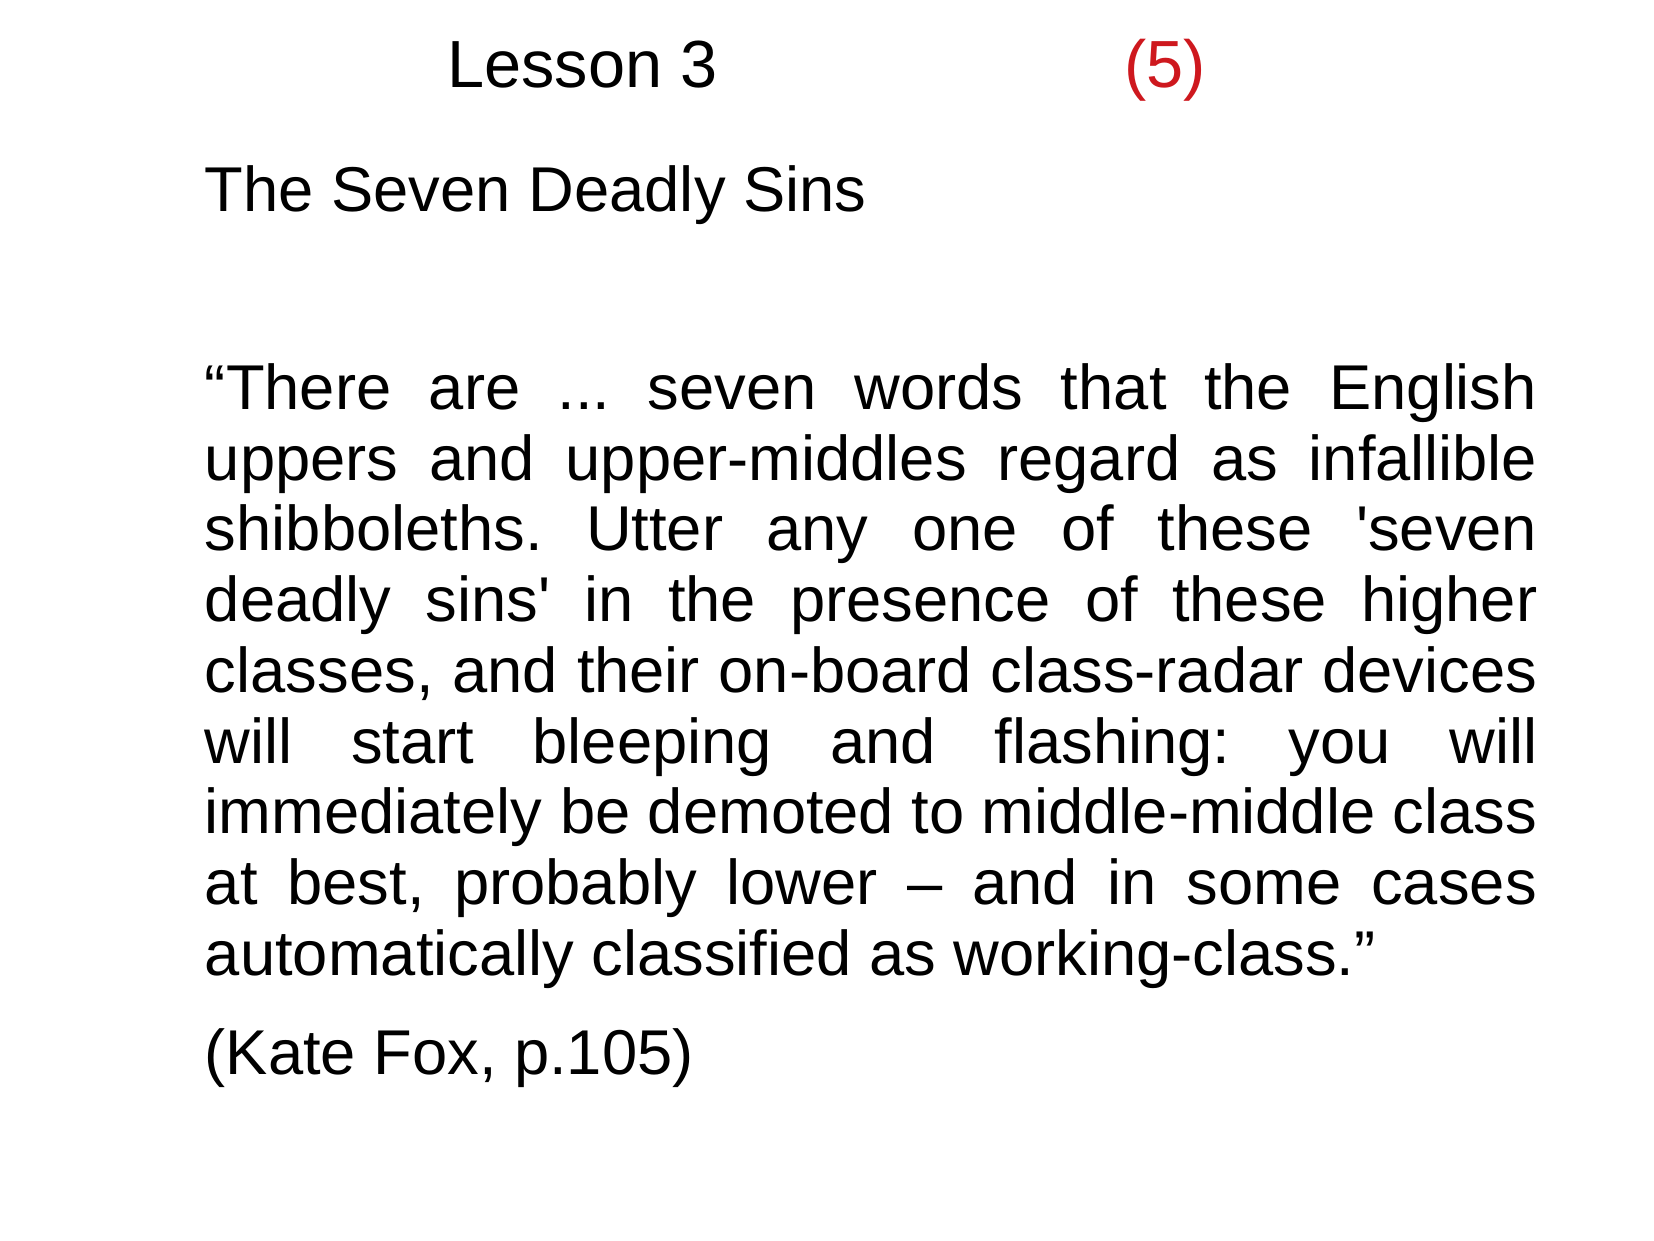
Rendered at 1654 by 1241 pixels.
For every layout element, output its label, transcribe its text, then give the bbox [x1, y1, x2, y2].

title Lesson 3 (5) [82, 26, 1571, 104]
list The Seven Deadly Sins “There are ... seven words that the English uppers and upper-middles regard as infallible shibboleths. Utter any one of these 'seven deadly sins' in the presence of these higher classes, and their on-board class-radar devices will start bleeping and flashing: you will immediately be demoted to middle-middle class at best, probably lower – and in some cases automatically classified as working-class.” (Kate Fox, p.105) [137, 154, 1539, 1123]
